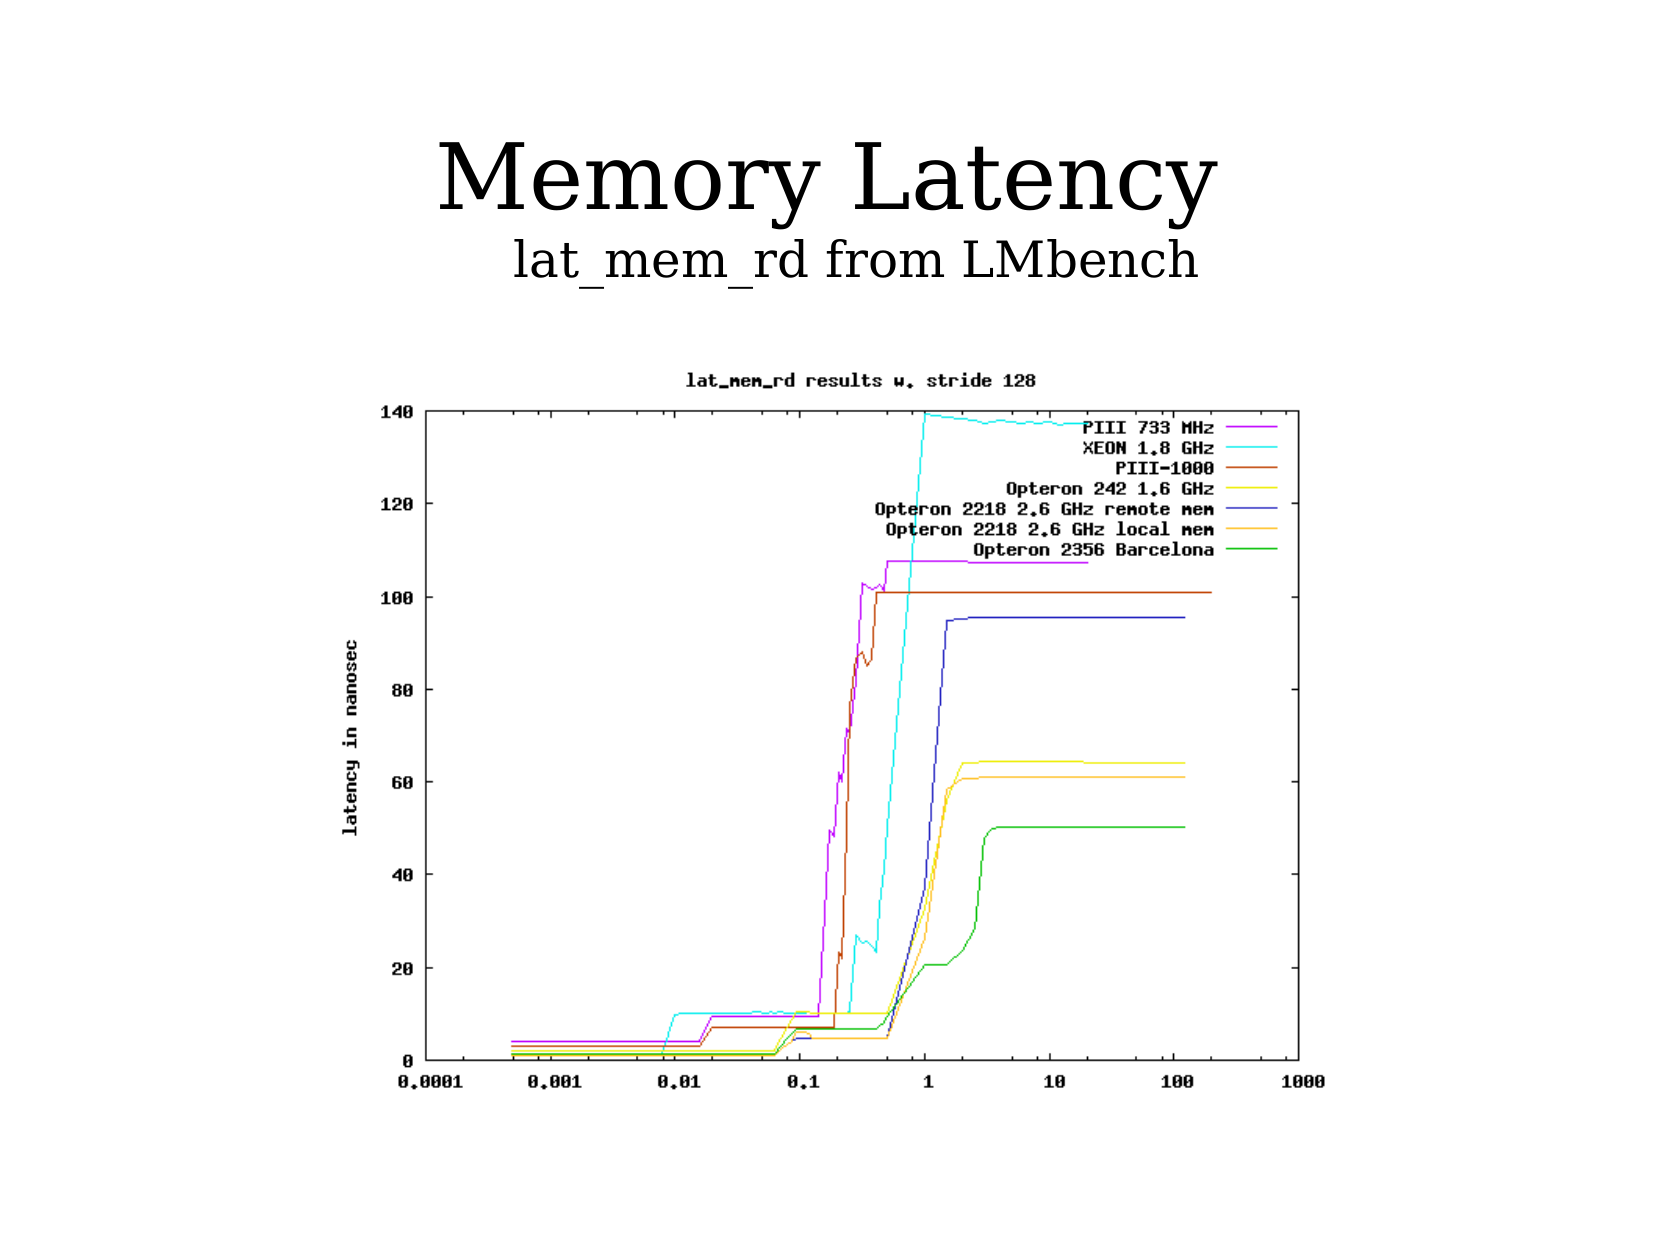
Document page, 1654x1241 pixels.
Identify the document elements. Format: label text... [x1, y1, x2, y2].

picture [330, 351, 1331, 1102]
title Memory Latency lat_mem_rd from LMbench [121, 102, 1534, 311]
